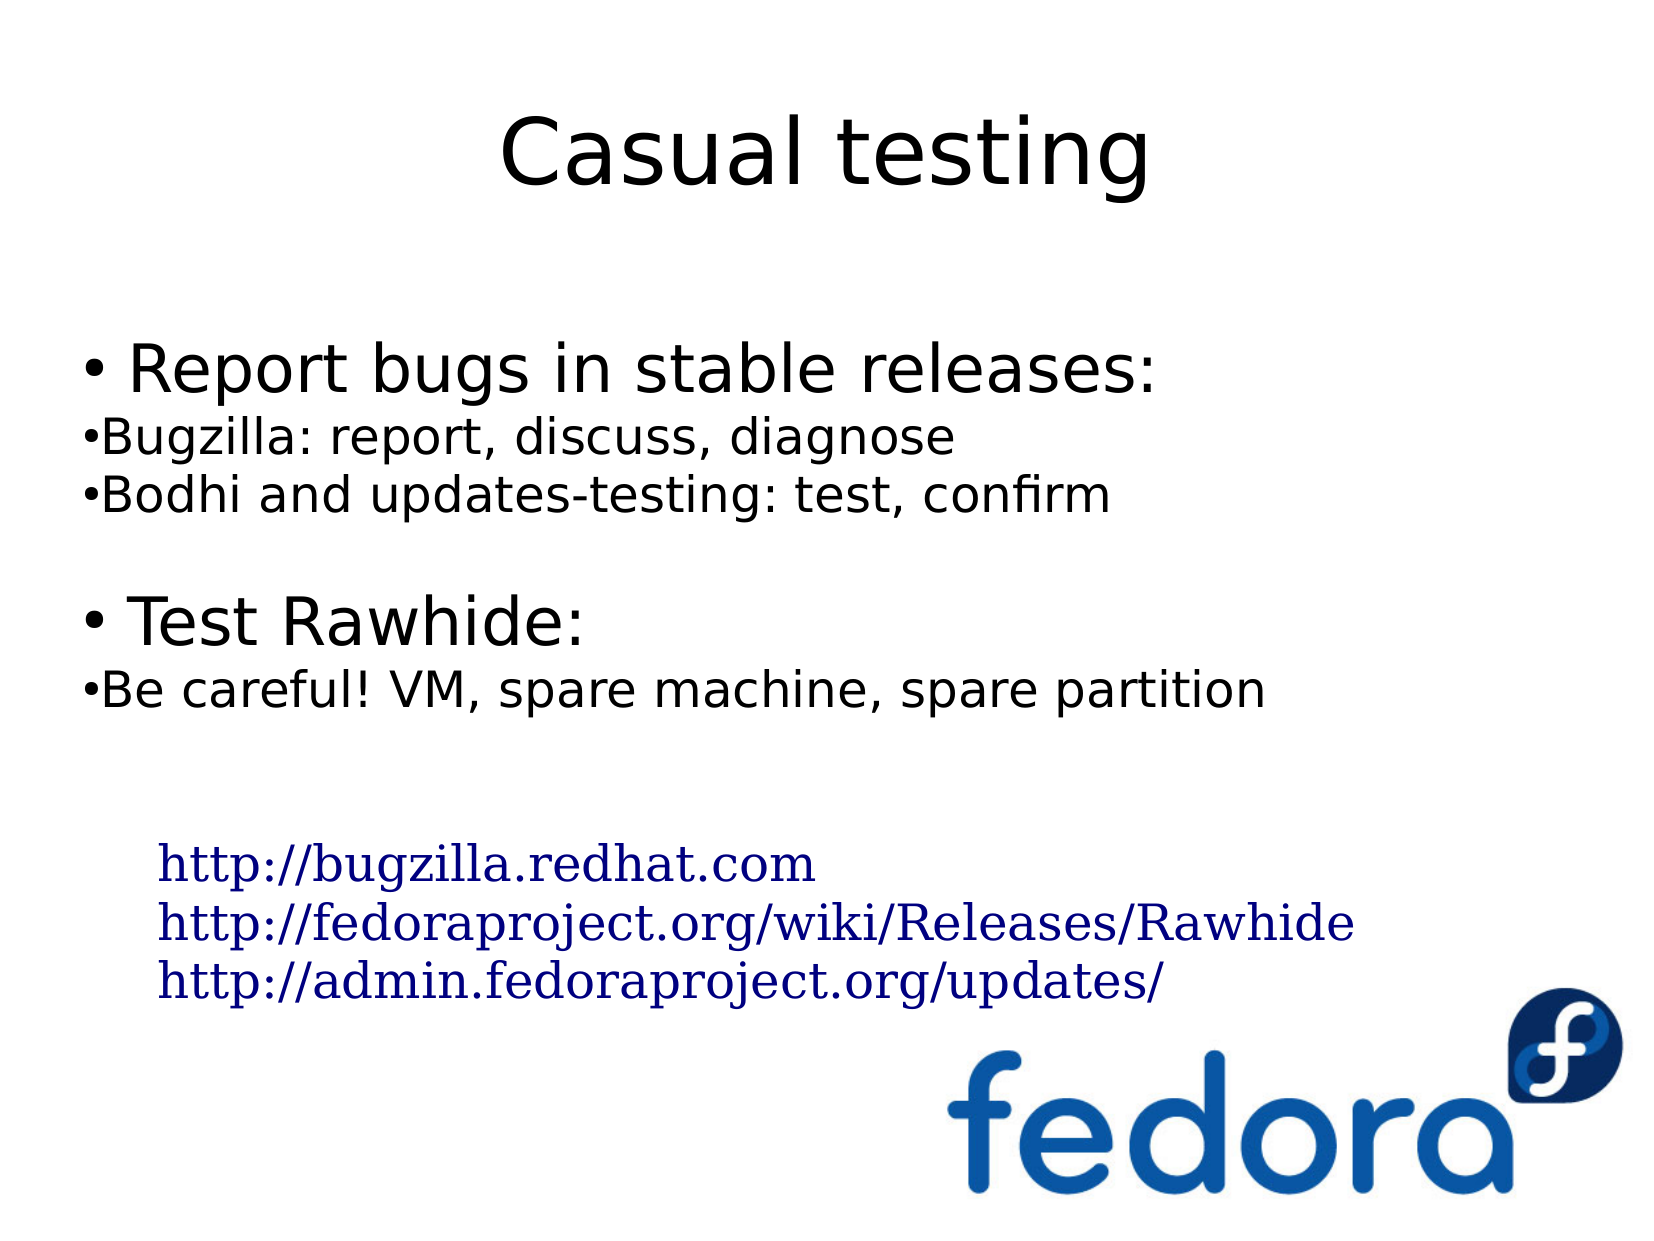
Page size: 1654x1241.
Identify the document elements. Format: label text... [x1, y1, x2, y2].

subtitle Report bugs in stable releases: Bugzilla: report, discuss, diagnose Bodhi and updates-testing: test, confirm Test Rawhide: Be careful! VM, spare machine, spare partition http://bugzilla.redhat.com http://fedoraproject.org/wiki/Releases/Rawhide http://admin.fedoraproject.org/updates/ [82, 290, 1571, 1109]
picture [925, 967, 1638, 1223]
title Casual testing [82, 49, 1571, 257]
